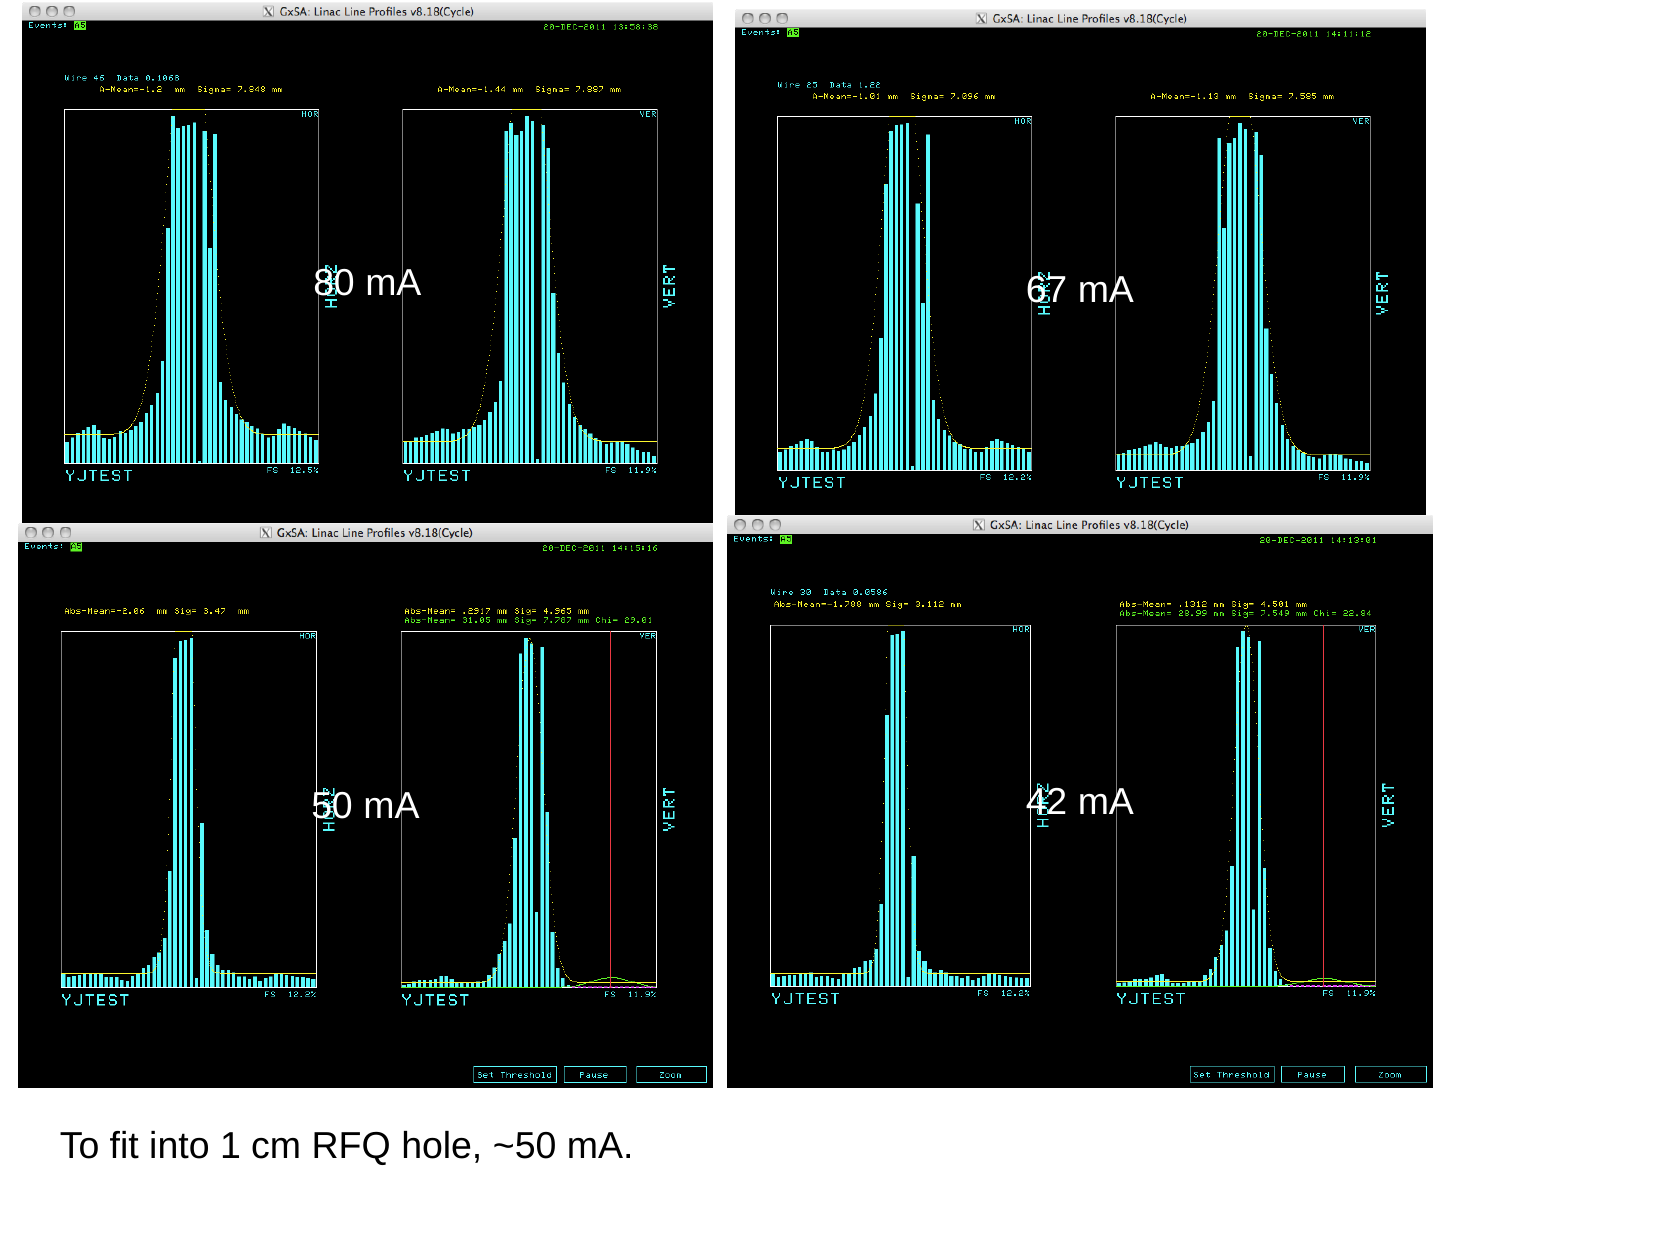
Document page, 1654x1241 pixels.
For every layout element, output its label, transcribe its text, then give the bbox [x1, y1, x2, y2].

picture [727, 9, 1433, 1088]
picture [18, 2, 713, 1088]
text_box To fit into 1 cm RFQ hole, ~50 mA. [45, 1117, 841, 1175]
